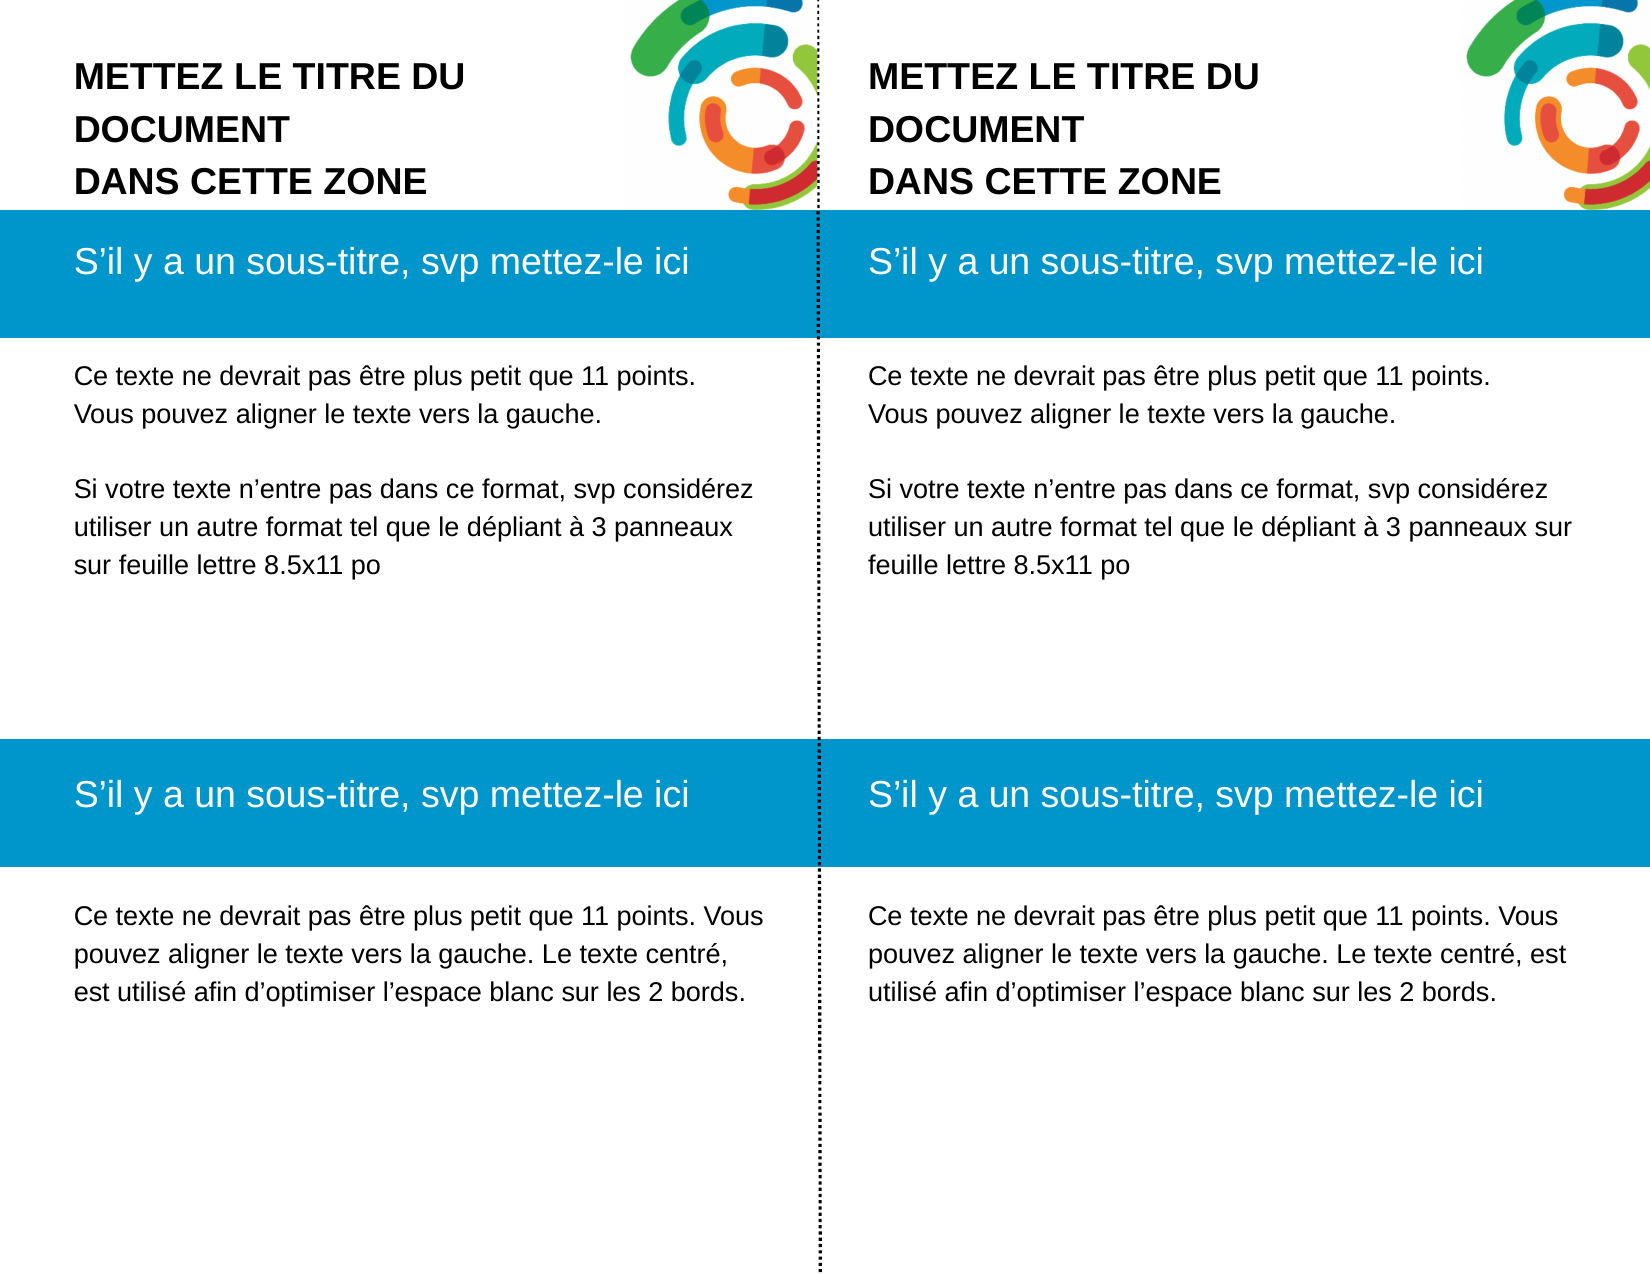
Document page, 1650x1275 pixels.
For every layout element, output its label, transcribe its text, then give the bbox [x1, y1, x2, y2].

picture [1461, 0, 1650, 209]
text_box METTEZ LE TITRE DU DOCUMENT DANS CETTE ZONE [868, 44, 1417, 198]
picture [625, 0, 818, 209]
text_box Ce texte ne devrait pas être plus petit que 11 points. Vous pouvez aligner le texte vers la gauche. Si votre texte n’entre pas dans ce format, svp considérez utiliser un autre format tel que le dépliant à 3 panneaux sur feuille lettre 8.5x11 po [73, 352, 770, 582]
text_box [0, 212, 1650, 336]
text_box S’il y a un sous-titre, svp mettez-le ici [868, 229, 1594, 352]
text_box S’il y a un sous-titre, svp mettez-le ici [73, 229, 799, 365]
text_box Ce texte ne devrait pas être plus petit que 11 points. Vous pouvez aligner le texte vers la gauche. Le texte centré, est utilisé afin d’optimiser l’espace blanc sur les 2 bords. [73, 893, 770, 1004]
text_box [0, 741, 1650, 865]
text_box S’il y a un sous-titre, svp mettez-le ici [868, 762, 1594, 893]
text_box Ce texte ne devrait pas être plus petit que 11 points. Vous pouvez aligner le texte vers la gauche. Si votre texte n’entre pas dans ce format, svp considérez utiliser un autre format tel que le dépliant à 3 panneaux sur feuille lettre 8.5x11 po [868, 352, 1594, 582]
text_box METTEZ LE TITRE DU DOCUMENT DANS CETTE ZONE [73, 44, 623, 198]
text_box S’il y a un sous-titre, svp mettez-le ici [73, 762, 799, 898]
text_box Ce texte ne devrait pas être plus petit que 11 points. Vous pouvez aligner le texte vers la gauche. Le texte centré, est utilisé afin d’optimiser l’espace blanc sur les 2 bords. [868, 893, 1611, 1004]
